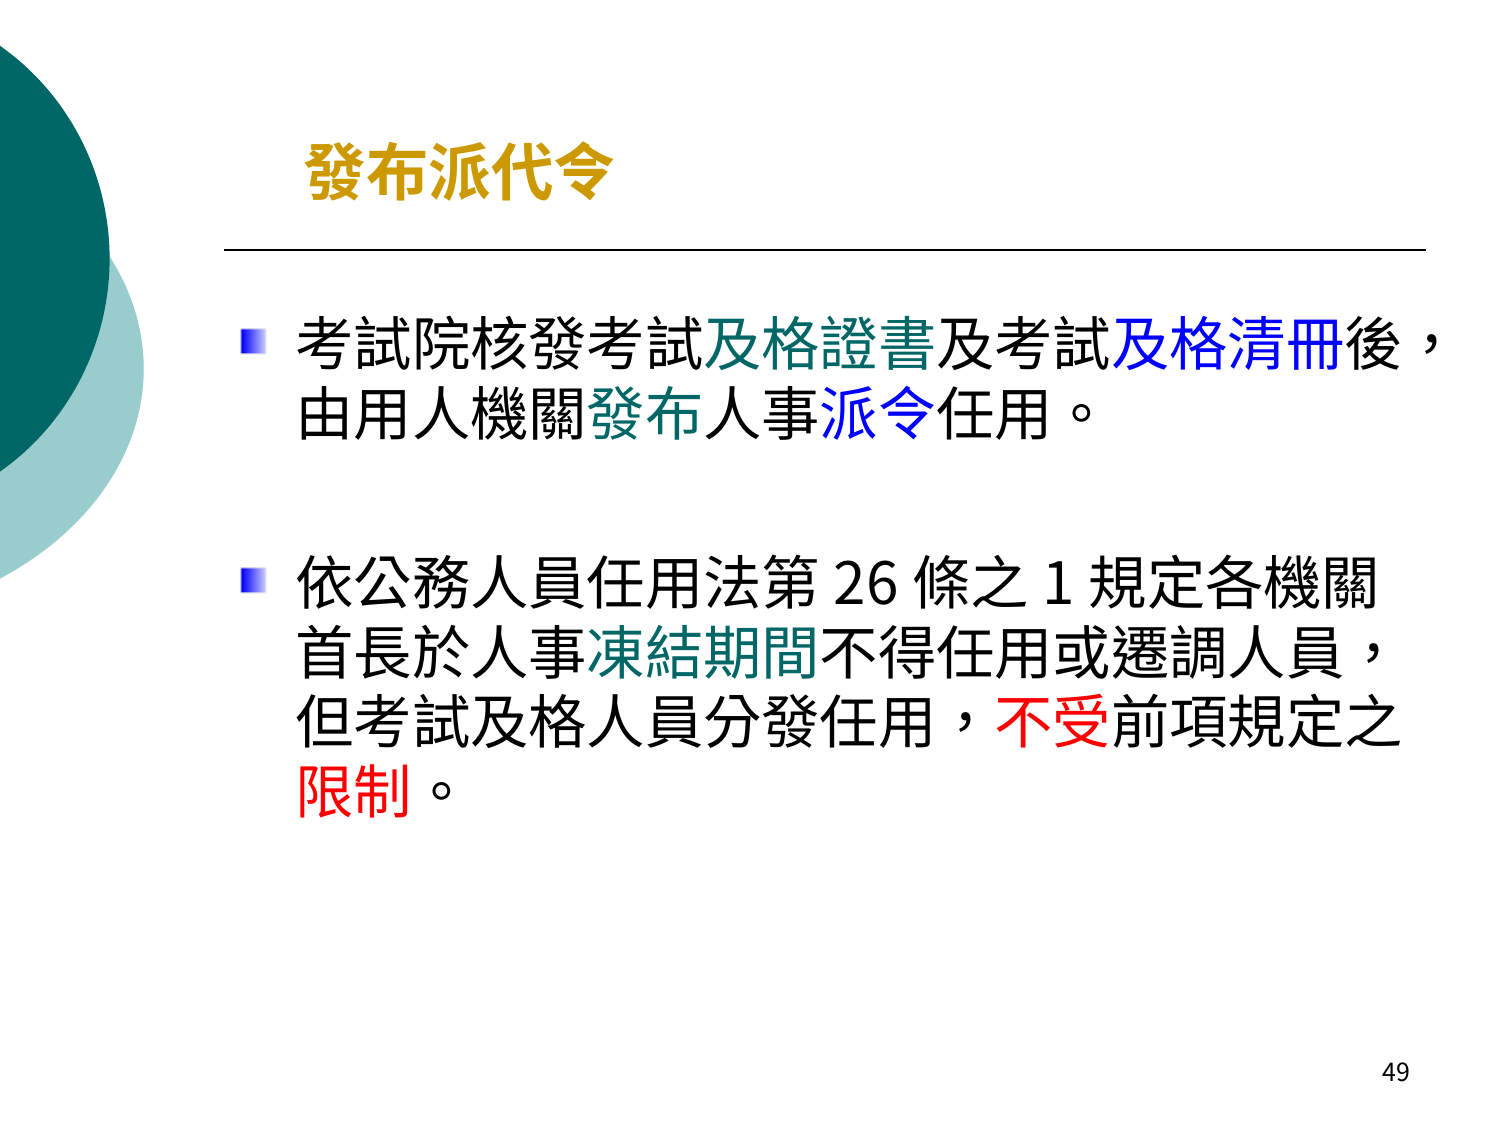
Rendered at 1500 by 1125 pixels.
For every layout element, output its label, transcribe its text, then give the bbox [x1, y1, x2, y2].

list 考試院核發考試及格證書及考試及格清冊後，由用人機關發布人事派令任用。 依公務人員任用法第26條之1規定各機關首長於人事凍結期間不得任用或遷調人員，但考試及格人員分發任用，不受前項規定之限制。 [224, 299, 1425, 917]
text_box 發布派代令 [289, 125, 762, 216]
